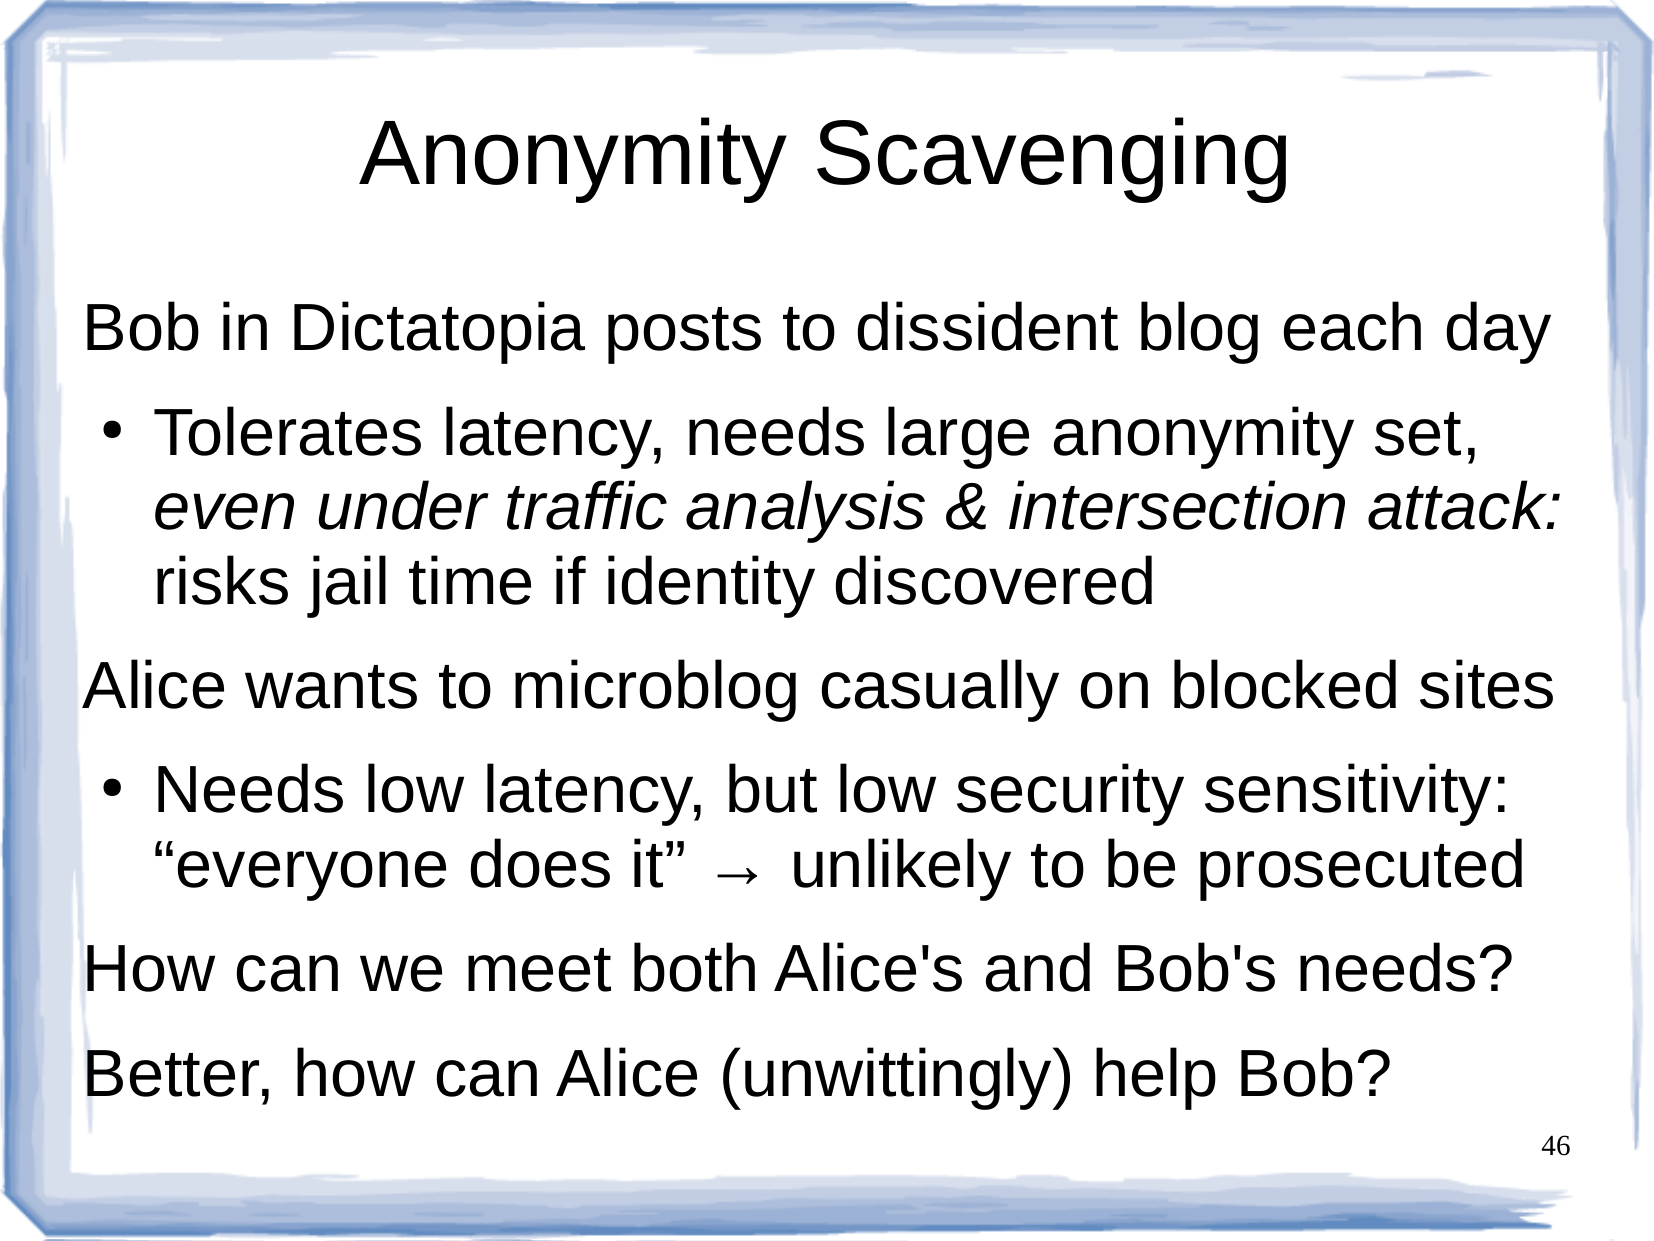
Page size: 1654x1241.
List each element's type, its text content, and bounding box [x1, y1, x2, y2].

list Bob in Dictatopia posts to dissident blog each day Tolerates latency, needs large anonymity set, even under traffic analysis & intersection attack: risks jail time if identity discovered Alice wants to microblog casually on blocked sites Needs low latency, but low security sensitivity: “everyone does it” → unlikely to be prosecuted How can we meet both Alice's and Bob's needs? Better, how can Alice (unwittingly) help Bob? [82, 290, 1571, 1109]
picture [0, 0, 1654, 1241]
title Anonymity Scavenging [82, 49, 1571, 257]
